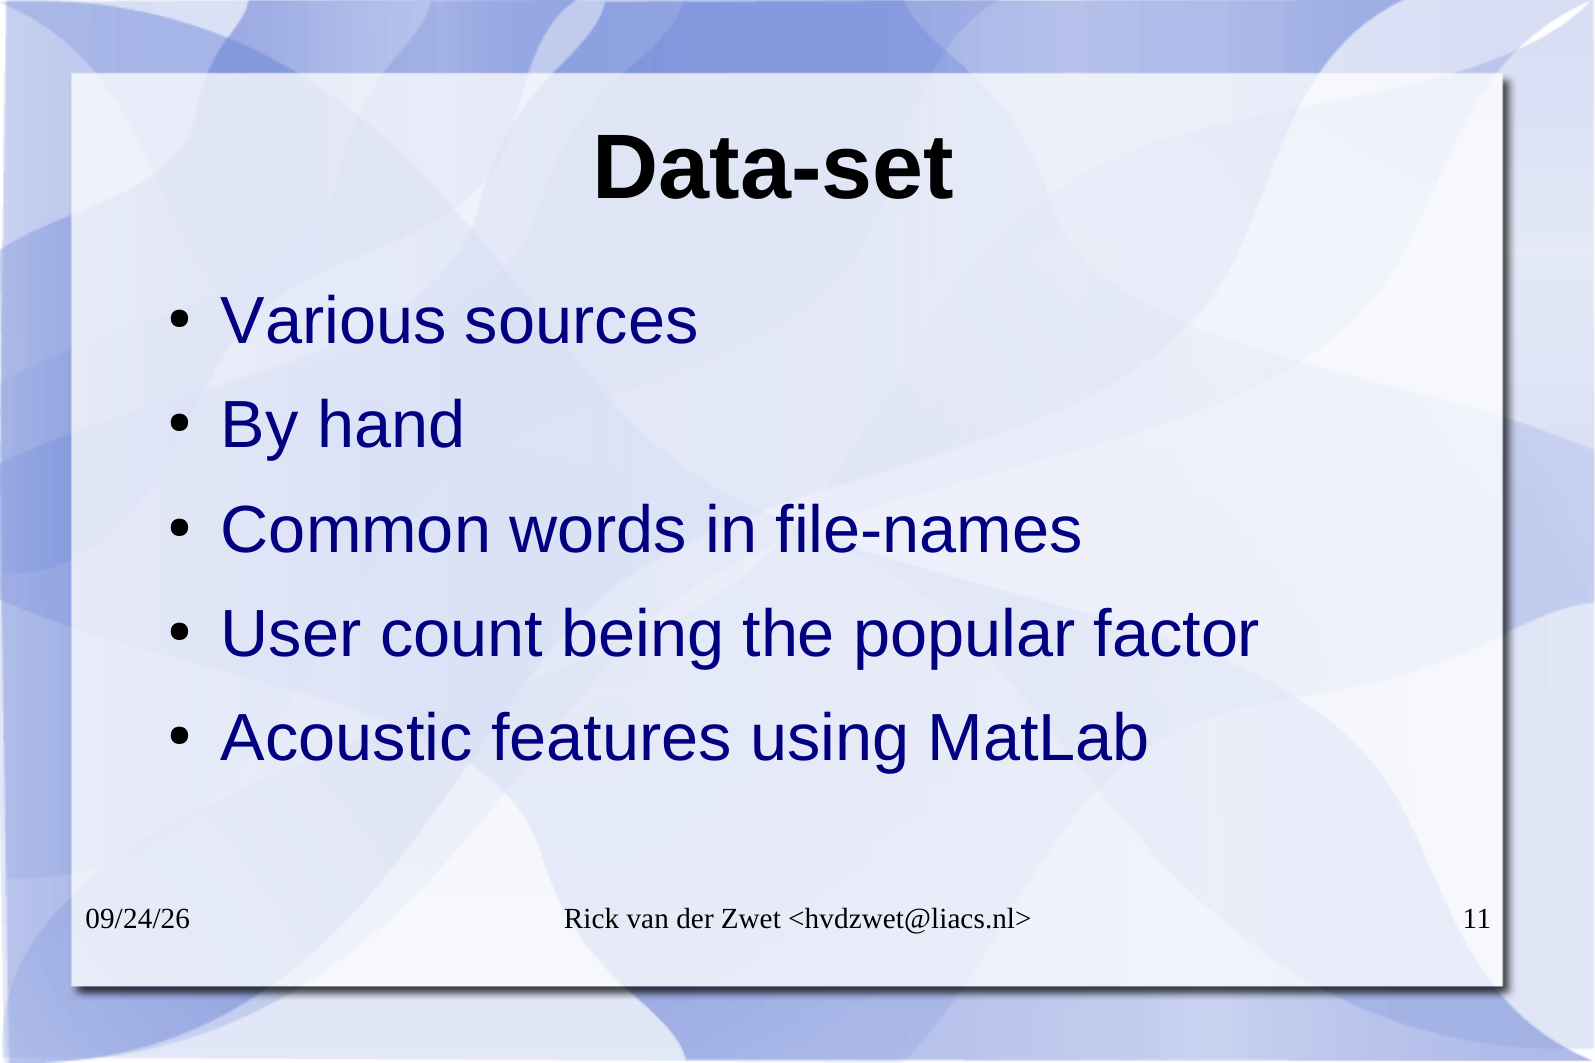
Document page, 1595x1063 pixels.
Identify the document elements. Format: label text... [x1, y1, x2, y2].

list Various sources By hand Common words in file-names User count being the popular factor Acoustic features using MatLab [150, 282, 1460, 863]
title Data-set [79, 77, 1481, 256]
picture [0, 0, 1595, 1063]
